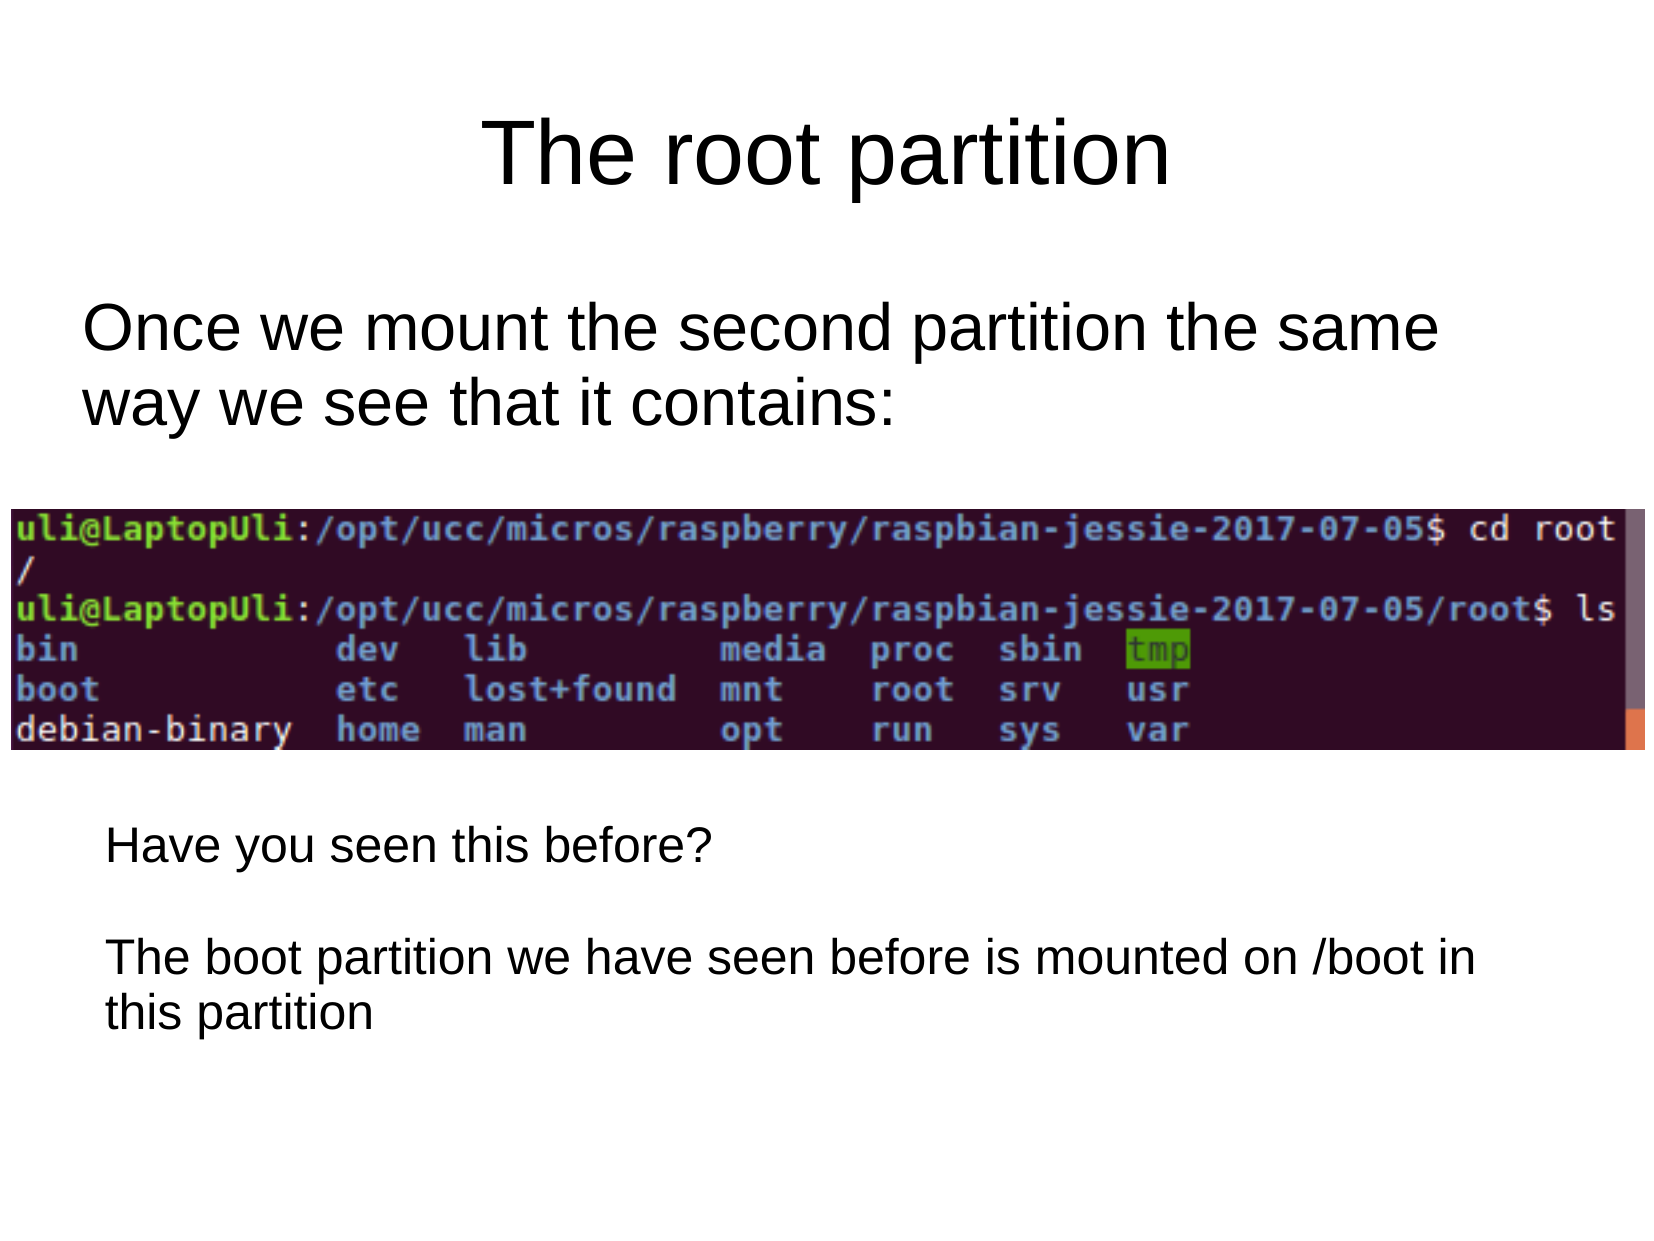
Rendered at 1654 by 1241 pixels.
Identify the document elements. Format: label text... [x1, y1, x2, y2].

list Once we mount the second partition the same way we see that it contains: [82, 290, 1571, 451]
title The root partition [82, 49, 1571, 257]
picture [11, 509, 1645, 751]
text_box Have you seen this before? The boot partition we have seen before is mounted on /boot in this partition [90, 810, 1561, 1048]
